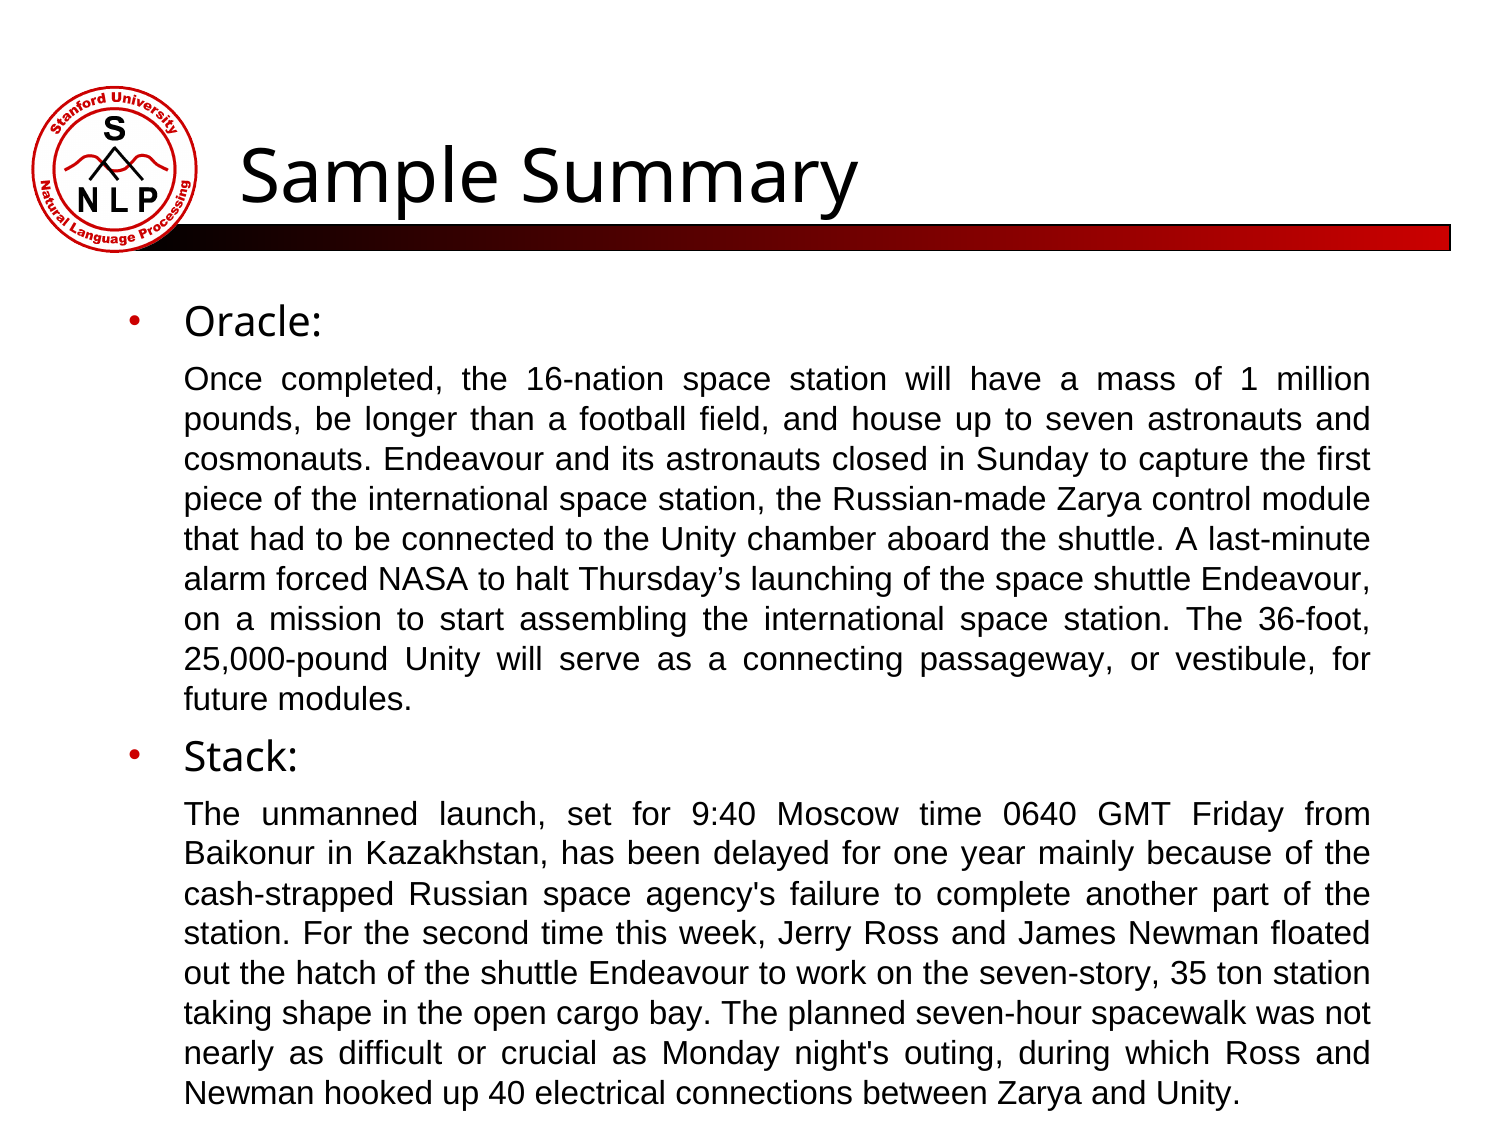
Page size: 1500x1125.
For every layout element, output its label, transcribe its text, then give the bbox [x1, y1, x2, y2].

title Sample Summary [225, 61, 1500, 225]
list Oracle: Once completed, the 16-nation space station will have a mass of 1 million pounds, be longer than a football field, and house up to seven astronauts and cosmonauts. Endeavour and its astronauts closed in Sunday to capture the first piece of the international space station, the Russian-made Zarya control module that had to be connected to the Unity chamber aboard the shuttle. A last-minute alarm forced NASA to halt Thursday’s launching of the space shuttle Endeavour, on a mission to start assembling the international space station. The 36-foot, 25,000-pound Unity will serve as a connecting passageway, or vestibule, for future modules. Stack: The unmanned launch, set for 9:40 Moscow time 0640 GMT Friday from Baikonur in Kazakhstan, has been delayed for one year mainly because of the cash-strapped Russian space agency's failure to complete another part of the station. For the second time this week, Jerry Ross and James Newman floated out the hatch of the shuttle Endeavour to work on the seven-story, 35 ton station taking shape in the open cargo bay. The planned seven-hour spacewalk was not nearly as difficult or crucial as Monday night's outing, during which Ross and Newman hooked up 40 electrical connections between Zarya and Unity. [112, 287, 1388, 1119]
